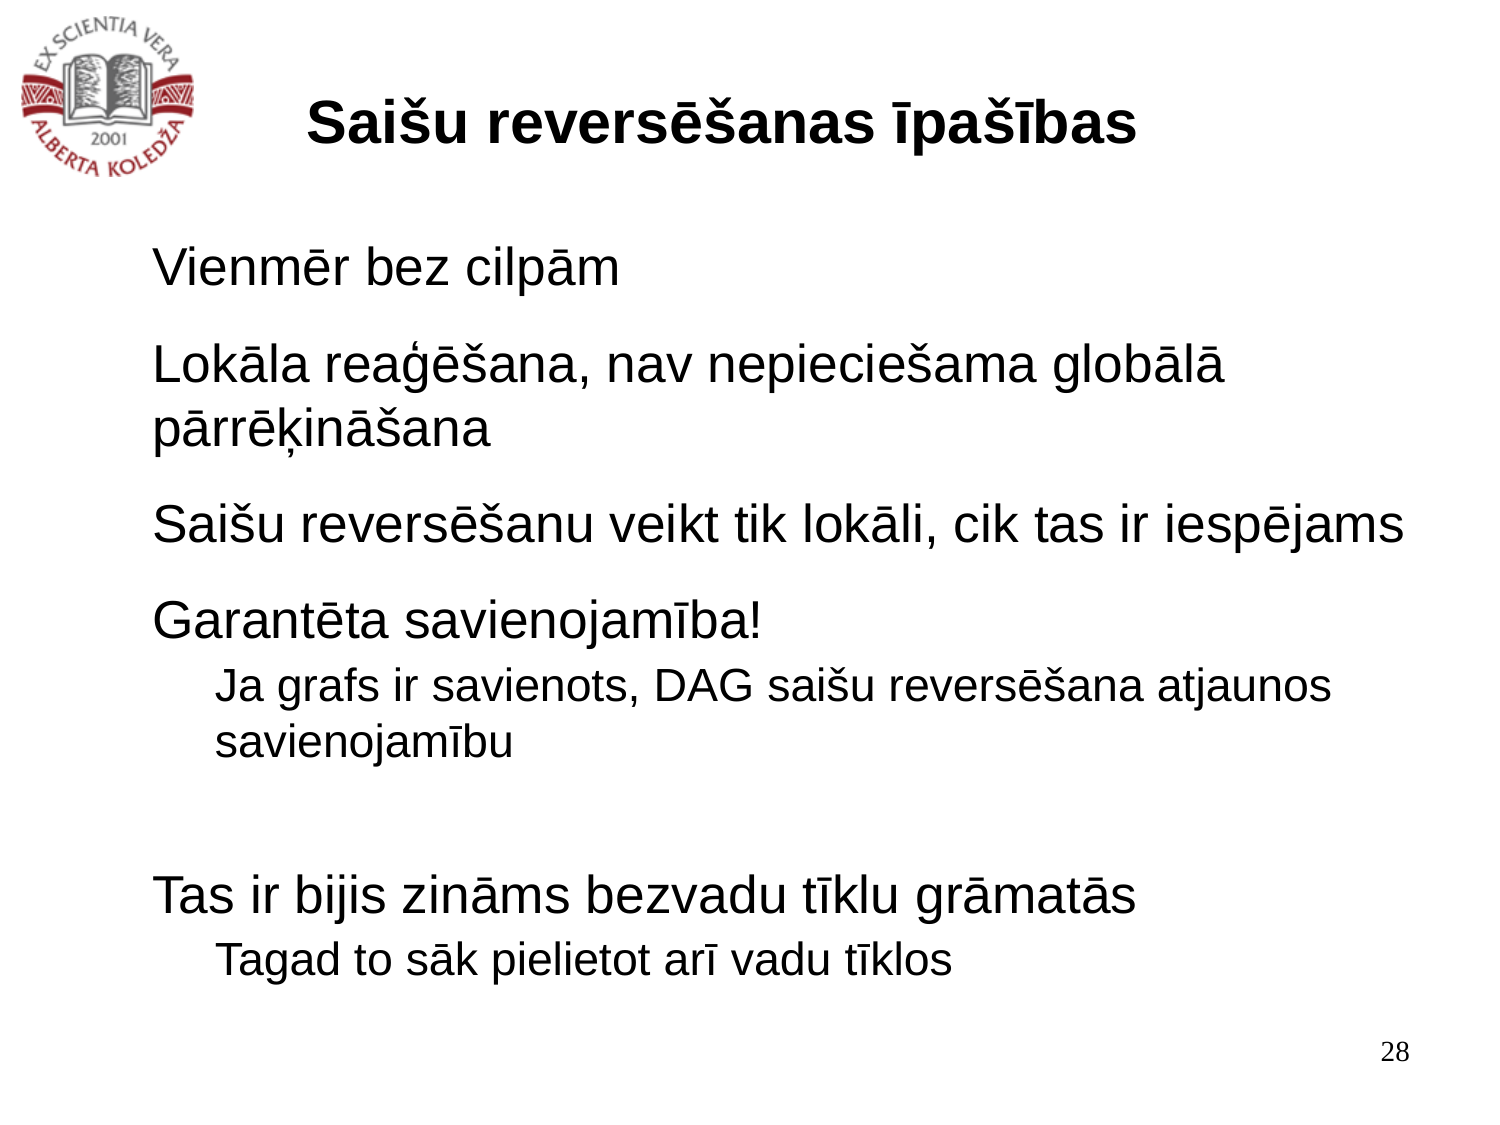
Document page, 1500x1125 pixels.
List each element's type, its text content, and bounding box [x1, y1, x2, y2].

title Saišu reversēšanas īpašības [50, 62, 1374, 175]
picture [21, 16, 194, 177]
list Vienmēr bez cilpām Lokāla reaģēšana, nav nepieciešama globālā pārrēķināšana Saišu reversēšanu veikt tik lokāli, cik tas ir iespējams Garantēta savienojamība! Ja grafs ir savienots, DAG saišu reversēšana atjaunos savienojamību Tas ir bijis zināms bezvadu tīklu grāmatās Tagad to sāk pielietot arī vadu tīklos [75, 224, 1426, 1013]
text_box <skaitlis> [1074, 1024, 1426, 1103]
